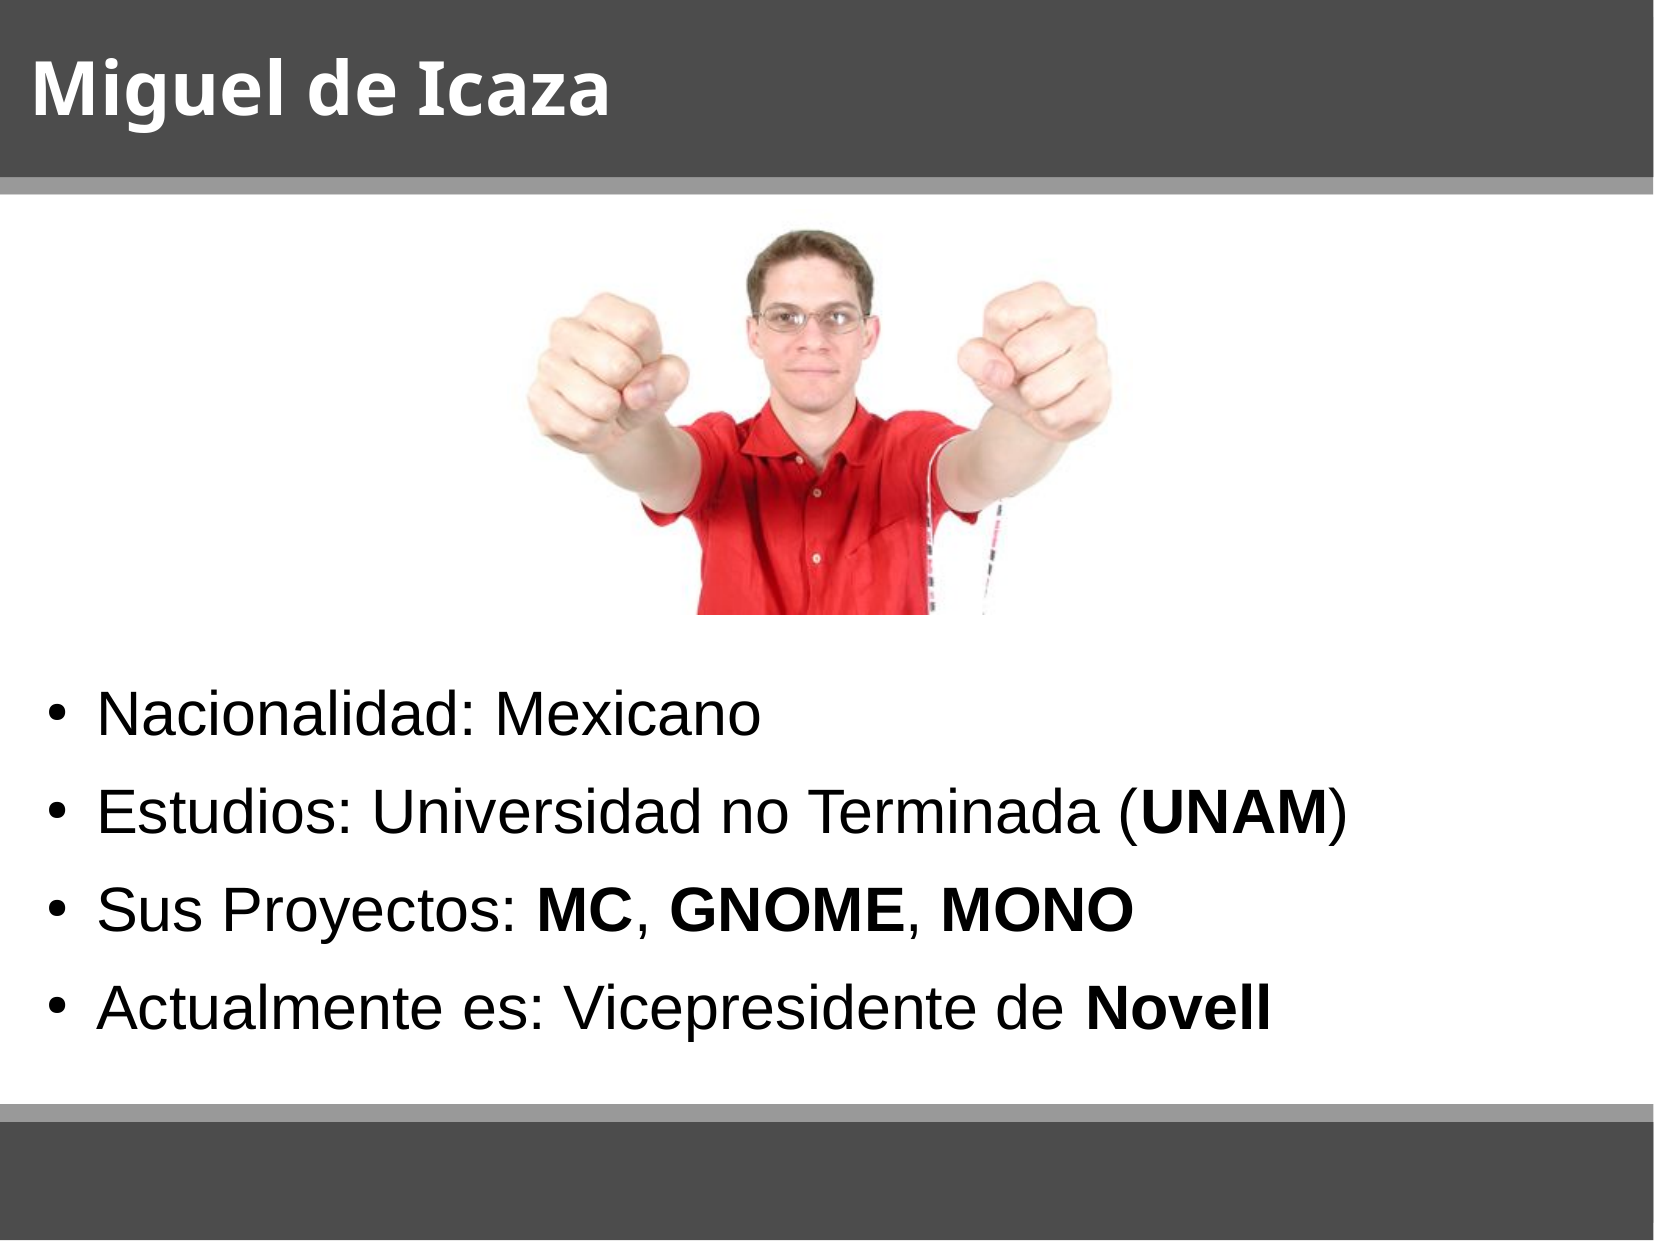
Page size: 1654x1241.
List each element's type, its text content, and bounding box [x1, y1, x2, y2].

title Miguel de Icaza [29, 15, 1654, 158]
list Nacionalidad: Mexicano Estudios: Universidad no Terminada (UNAM) Sus Proyectos: MC, GNOME, MONO Actualmente es: Vicepresidente de Novell [29, 679, 1625, 1044]
picture [507, 209, 1133, 615]
